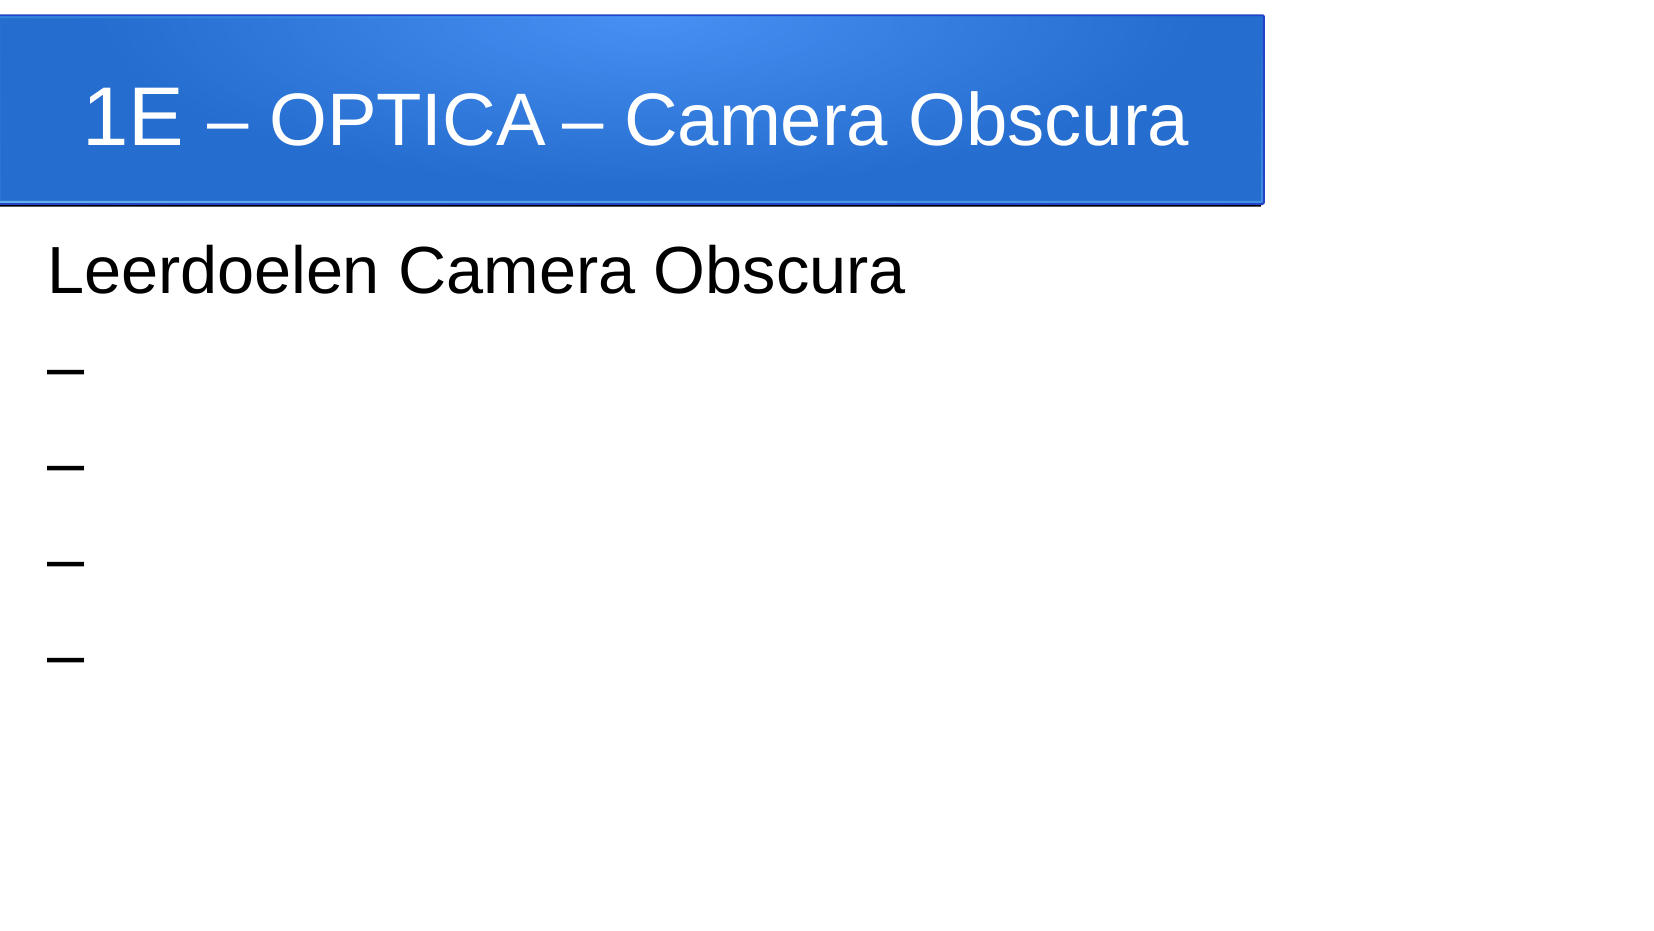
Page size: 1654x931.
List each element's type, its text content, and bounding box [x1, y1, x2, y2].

title 1E – OPTICA – Camera Obscura [82, 35, 1292, 189]
subtitle Leerdoelen Camera Obscura – stralengang door een positieve én negatieve lens, – breking van licht (“kruiwagen op boeren-erf”), – breking door een plan-parallelle plaat, – constructie stralengang, (on)scherp, erekeningen. [47, 236, 1607, 922]
